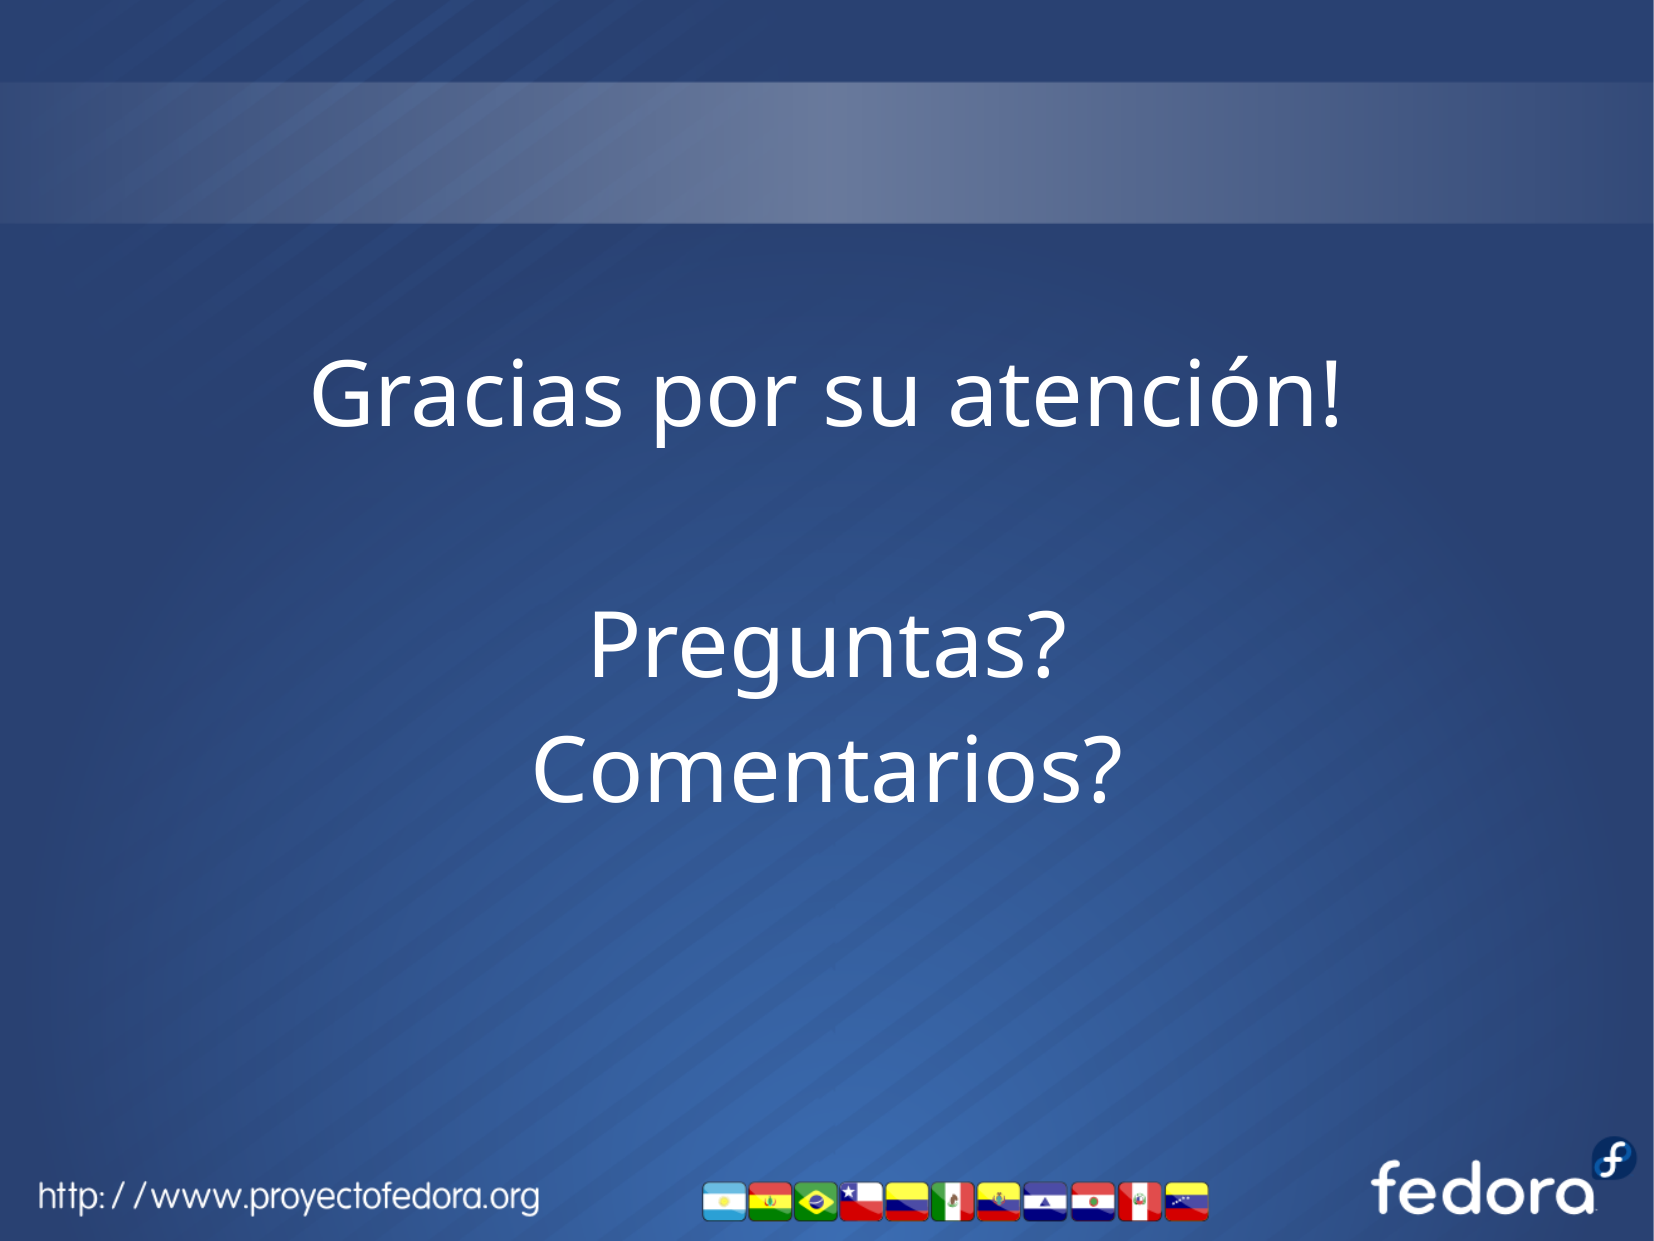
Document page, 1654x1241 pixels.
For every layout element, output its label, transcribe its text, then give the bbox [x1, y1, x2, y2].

picture [0, 0, 1654, 1241]
subtitle Gracias por su atención! Preguntas? Comentarios? [82, 56, 1571, 1102]
